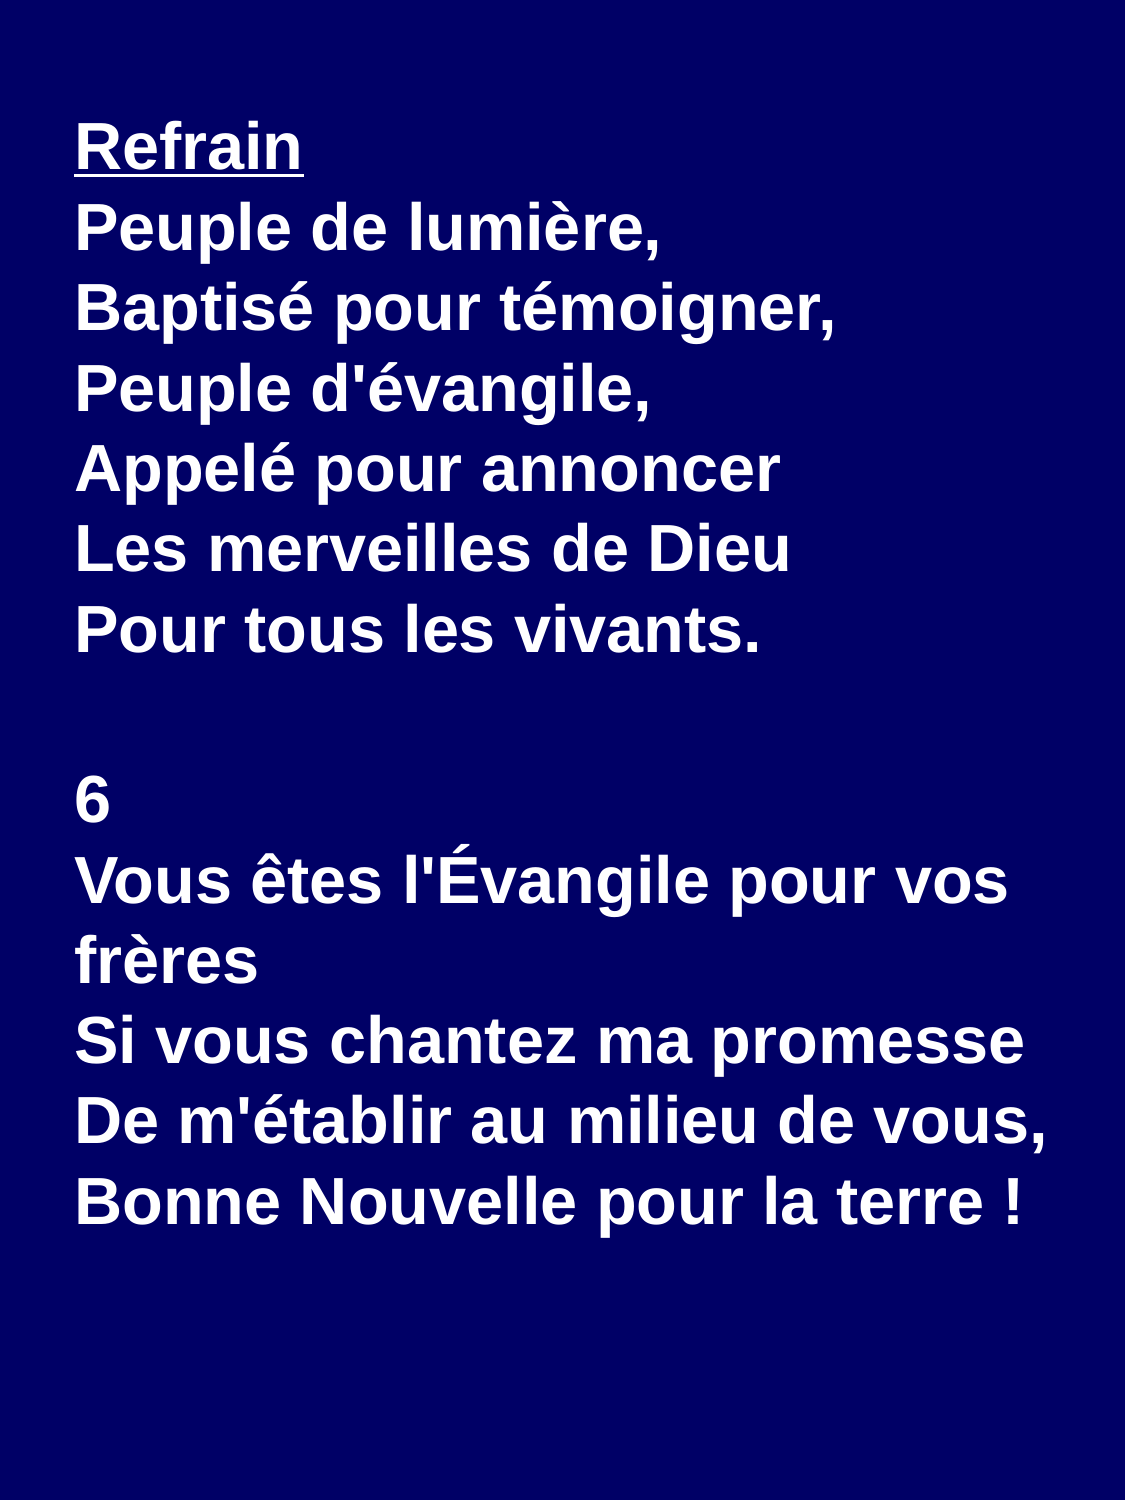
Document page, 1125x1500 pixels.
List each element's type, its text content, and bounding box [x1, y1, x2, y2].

text_box Refrain Peuple de lumière, Baptisé pour témoigner, Peuple d'évangile, Appelé pour annoncer Les merveilles de Dieu Pour tous les vivants. 6 Vous êtes l'Évangile pour vos frères Si vous chantez ma promesse De m'établir au milieu de vous, Bonne Nouvelle pour la terre ! [0, 35, 1099, 1500]
